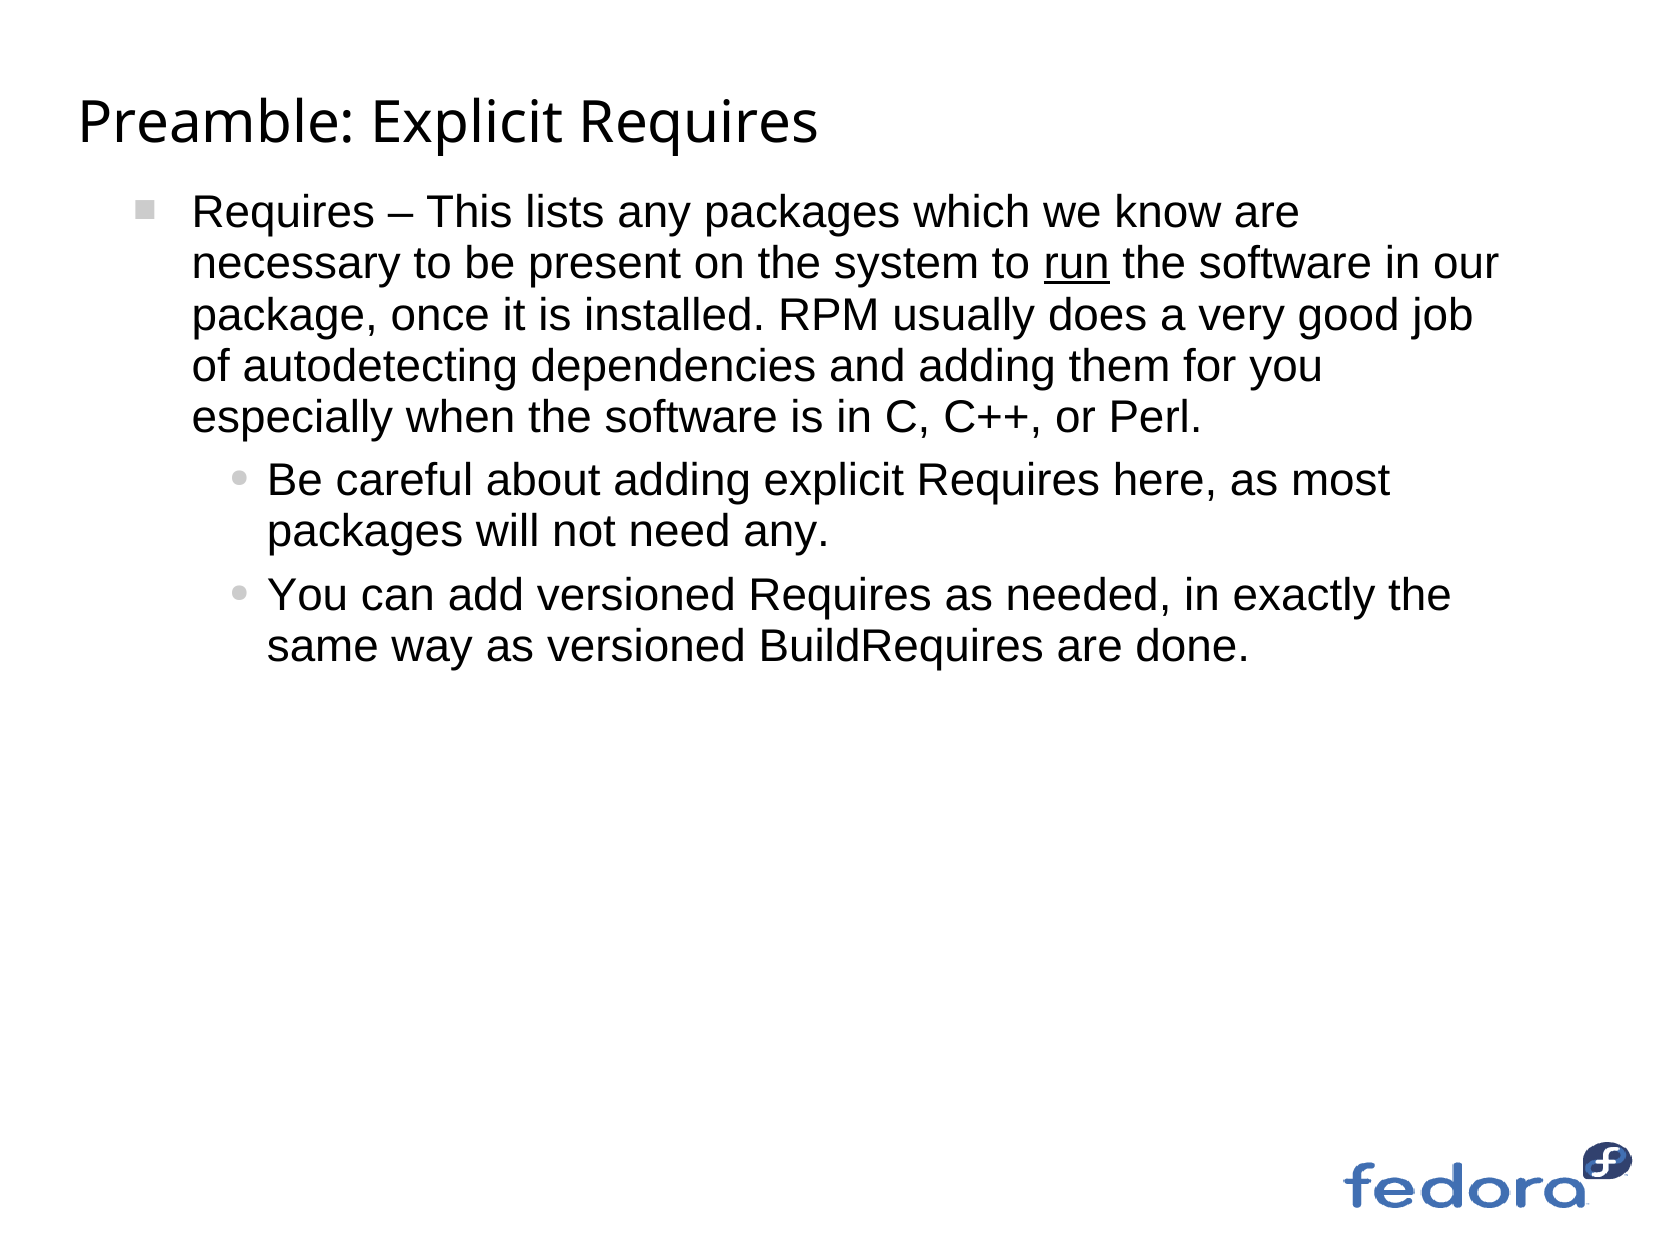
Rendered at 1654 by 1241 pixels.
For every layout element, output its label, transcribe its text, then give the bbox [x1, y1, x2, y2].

picture [1332, 1124, 1651, 1227]
list Requires – This lists any packages which we know are necessary to be present on the system to run the software in our package, once it is installed. RPM usually does a very good job of autodetecting dependencies and adding them for you especially when the software is in C, C++, or Perl. Be careful about adding explicit Requires here, as most packages will not need any. You can add versioned Requires as needed, in exactly the same way as versioned BuildRequires are done. [79, 185, 1503, 1095]
title Preamble: Explicit Requires [77, 61, 1509, 180]
